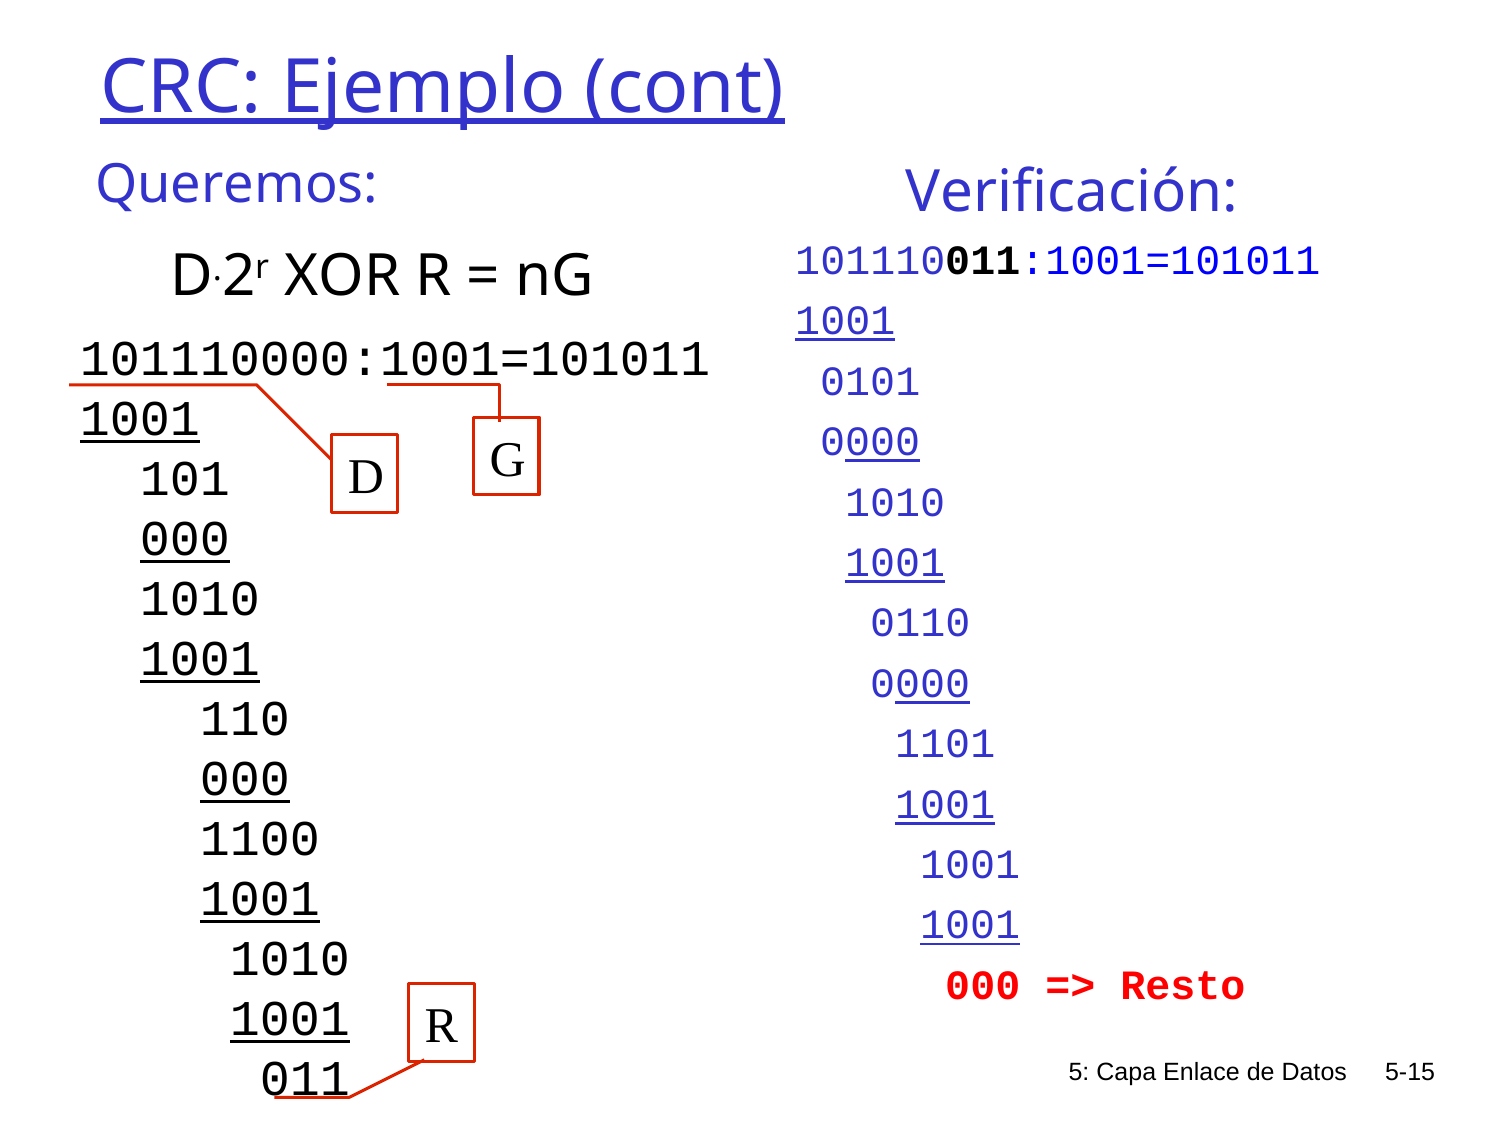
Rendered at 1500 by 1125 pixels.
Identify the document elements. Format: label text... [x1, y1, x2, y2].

text_box D [331, 434, 398, 513]
text_box 101110011:1001=101011 1001 0101 0000 1010 1001 0110 0000 1101 1001 1001 1001 000 => Resto [761, 224, 1462, 1013]
list Queremos: D.2r XOR R = nG [80, 137, 788, 670]
text_box G [473, 417, 539, 495]
title CRC: Ejemplo (cont) [85, 0, 1361, 178]
text_box Verificación: [891, 145, 1462, 225]
text_box R [408, 983, 475, 1062]
text_box 101110000:1001=101011 1001 101 000 1010 1001 110 000 1100 1001 1010 1001 011 [64, 317, 740, 1113]
